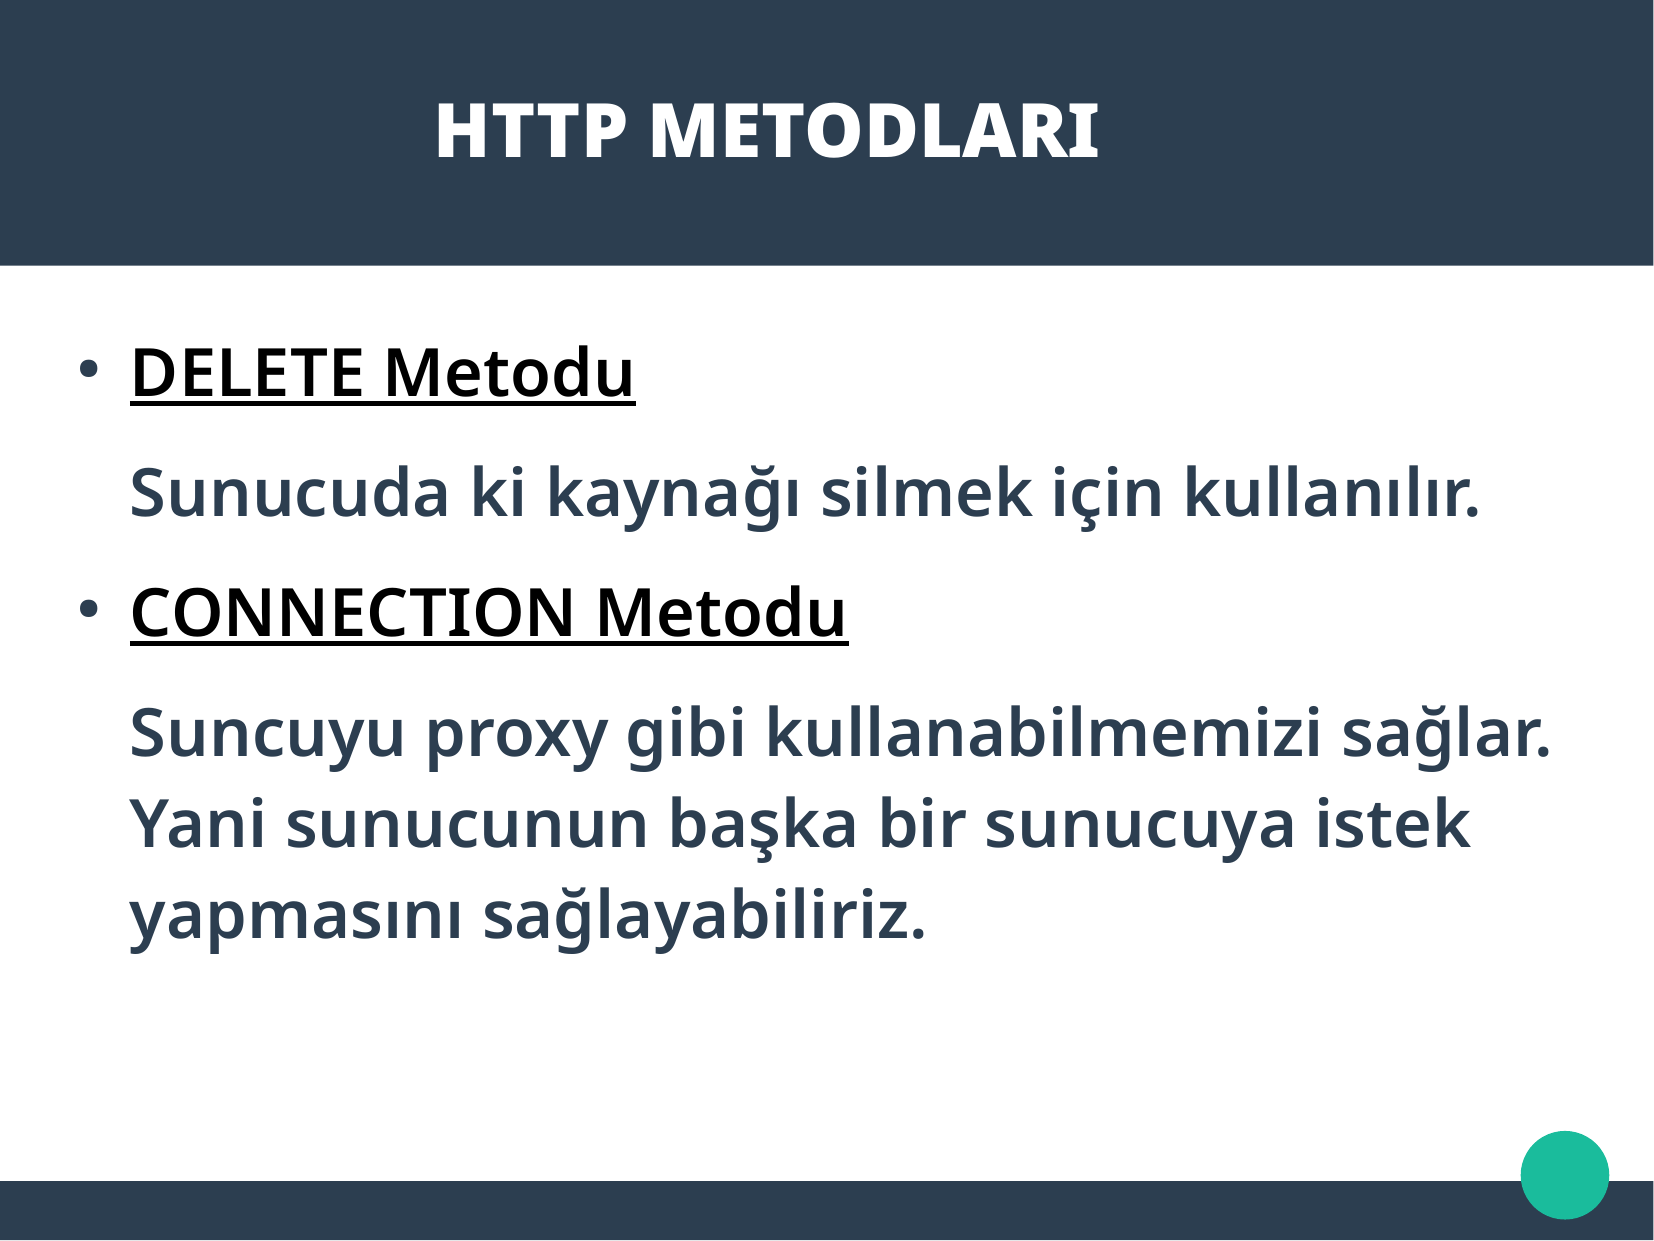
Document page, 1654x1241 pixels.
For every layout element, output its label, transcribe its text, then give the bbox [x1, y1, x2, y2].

title HTTP METODLARI [59, 49, 1595, 207]
list DELETE Metodu Sunucuda ki kaynağı silmek için kullanılır. CONNECTION Metodu Suncuyu proxy gibi kullanabilmemizi sağlar. Yani sunucunun başka bir sunucuya istek yapmasını sağlayabiliriz. [59, 324, 1595, 1152]
